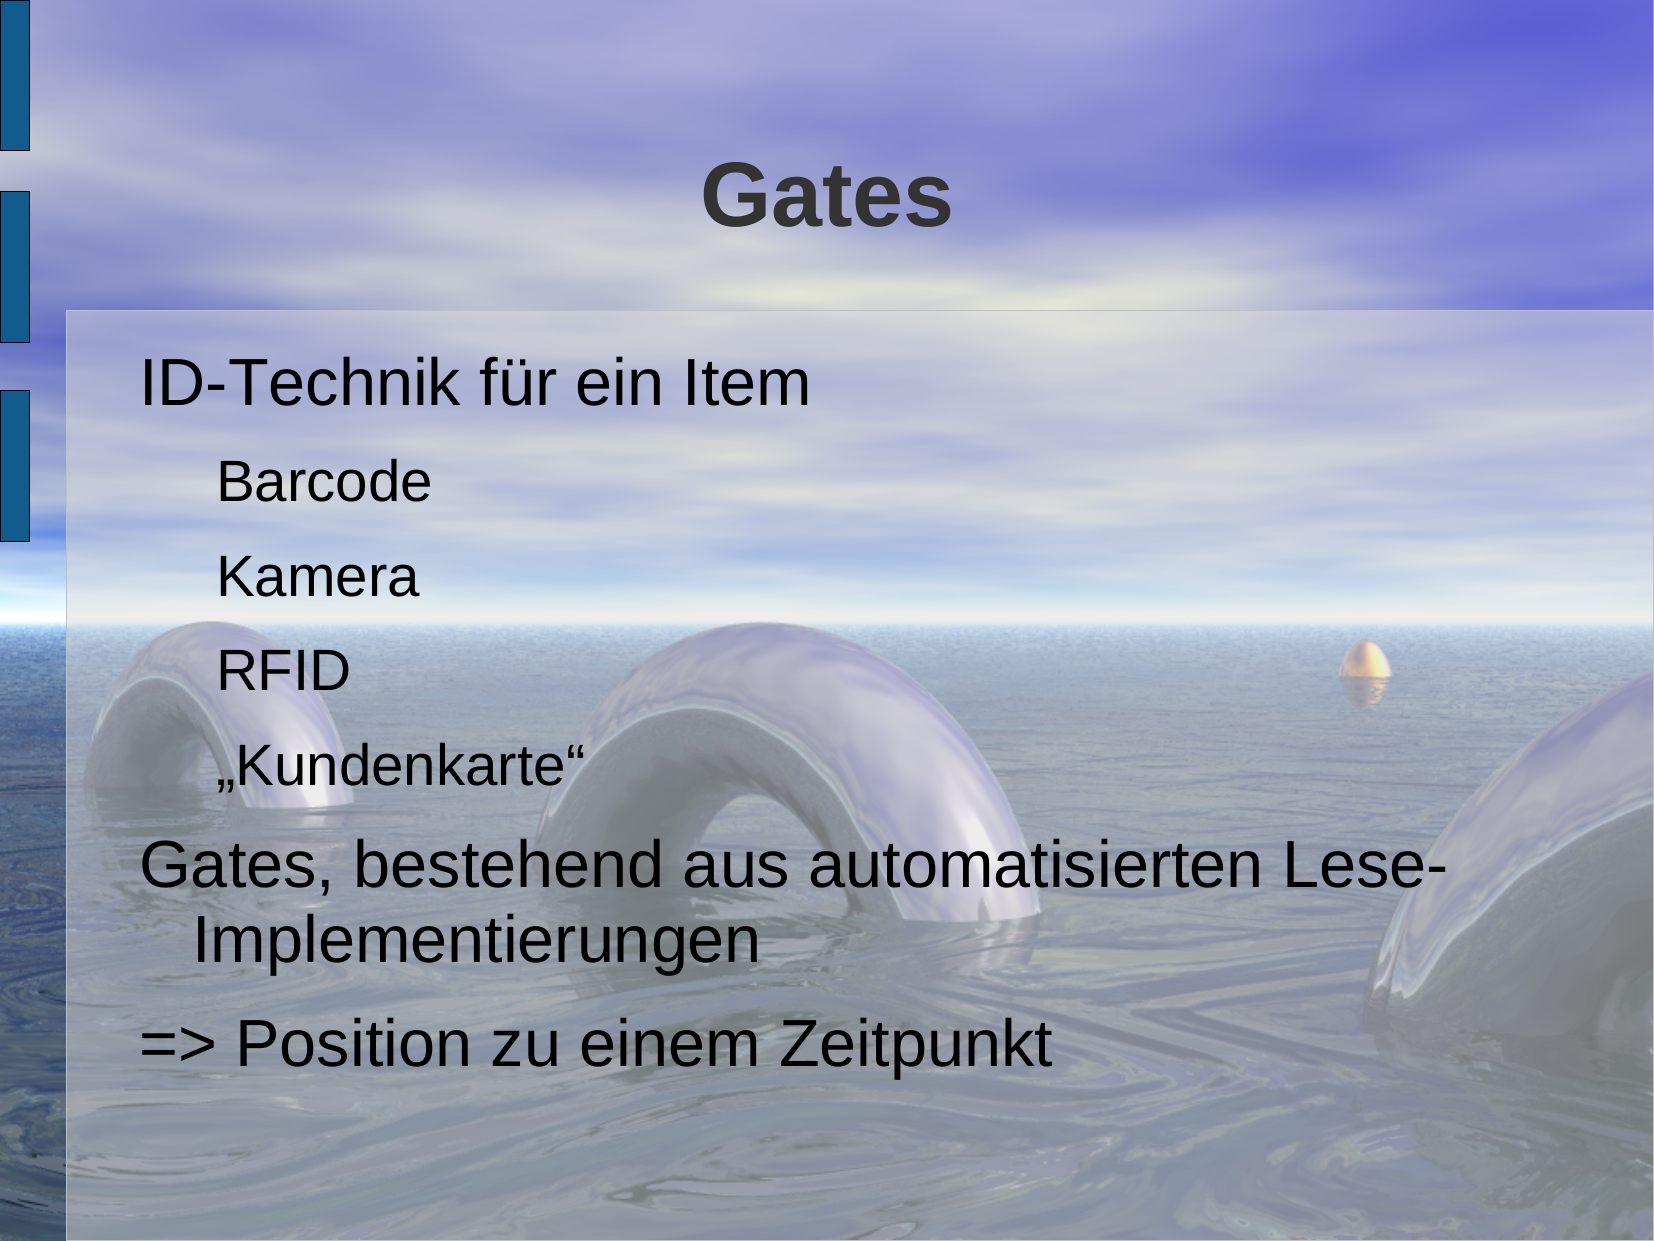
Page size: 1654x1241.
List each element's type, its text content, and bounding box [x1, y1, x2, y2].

list ID-Technik für ein Item Barcode Kamera RFID „Kundenkarte“ Gates, bestehend aus automatisierten Lese-Implementierungen => Position zu einem Zeitpunkt [121, 344, 1534, 1127]
picture [0, 0, 1654, 1241]
title Gates [121, 91, 1534, 299]
